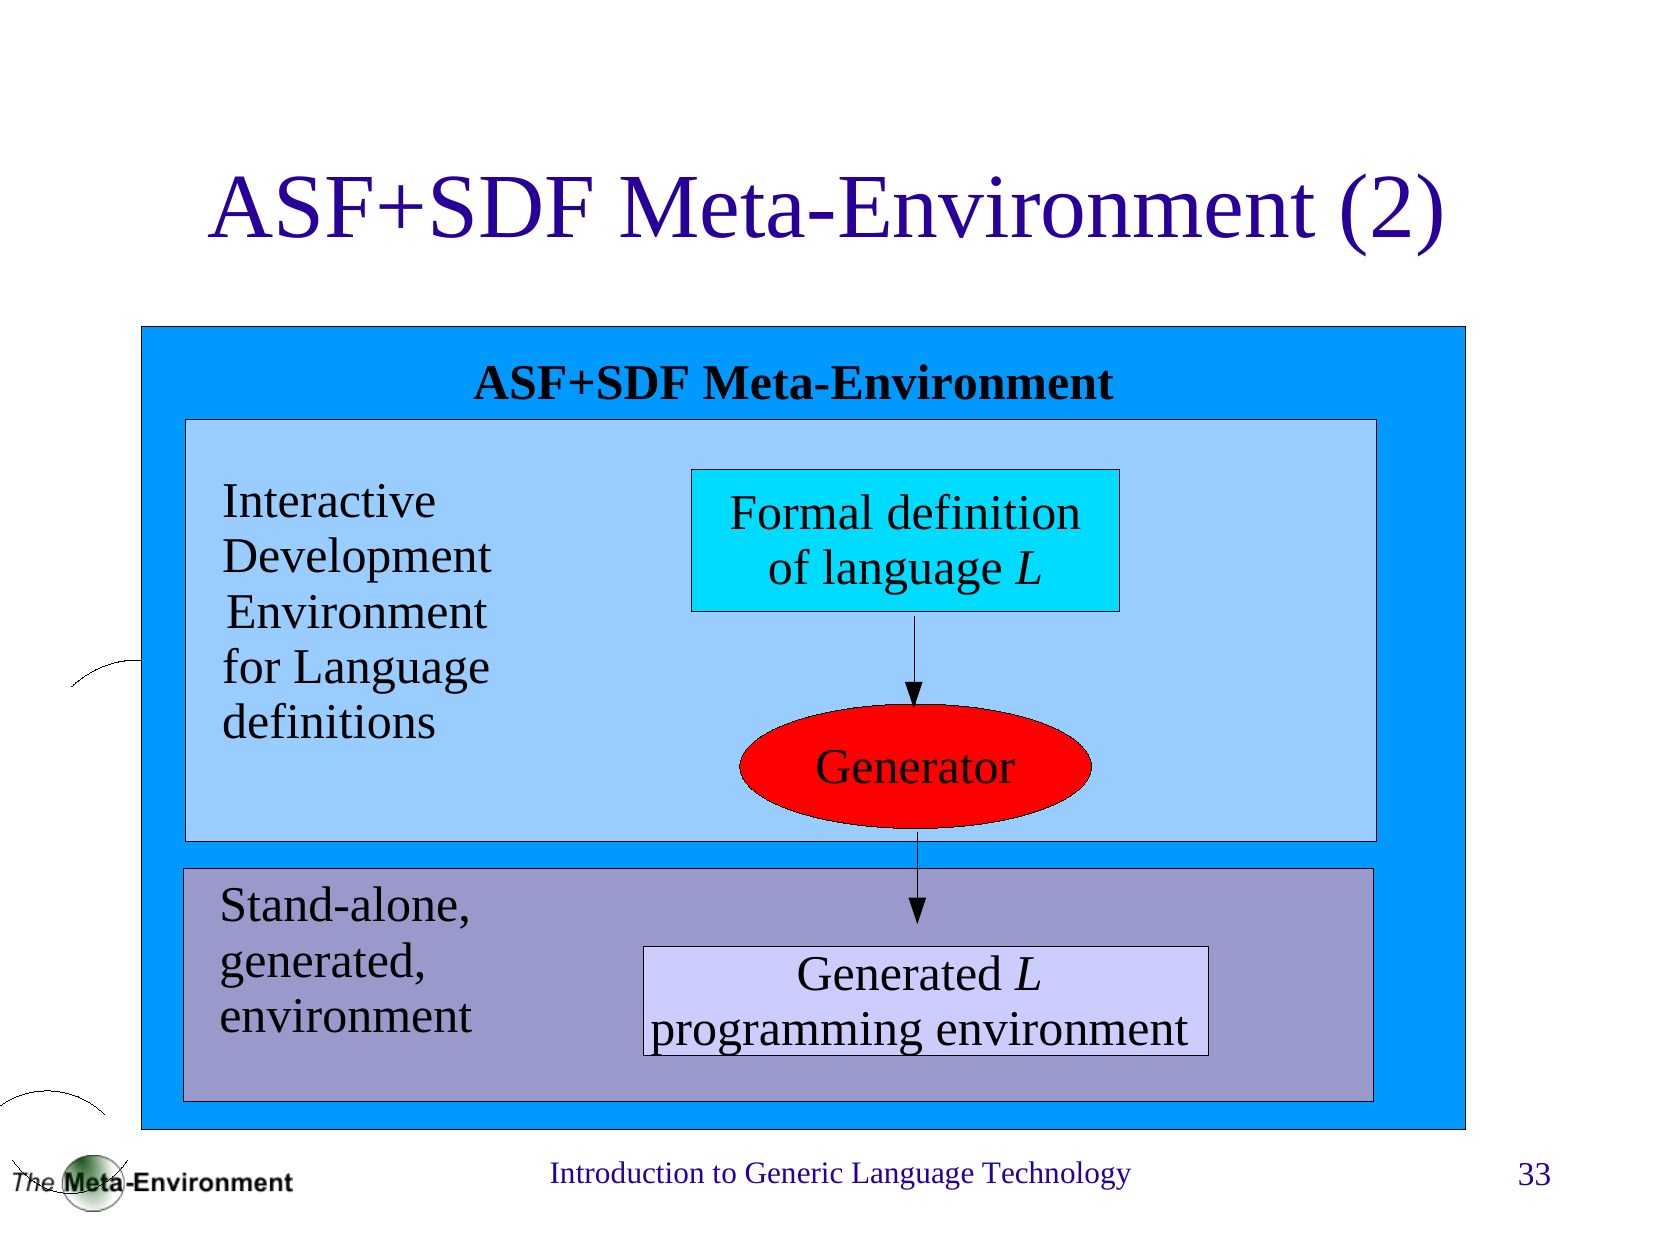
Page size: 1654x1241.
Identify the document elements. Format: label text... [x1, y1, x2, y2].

title ASF+SDF Meta-Environment (2) [121, 102, 1534, 311]
text_box Generated L programming environment [643, 946, 1209, 1056]
text_box Stand-alone, generated, environment [219, 877, 484, 1058]
text_box ASF+SDF Meta-Environment [473, 354, 1148, 420]
picture [13, 1155, 293, 1212]
text_box Generator [739, 703, 1092, 829]
text_box Interactive Development Environment for Language definitions [222, 473, 493, 774]
text_box [141, 326, 1466, 1130]
text_box Formal definition of language L [691, 469, 1120, 612]
